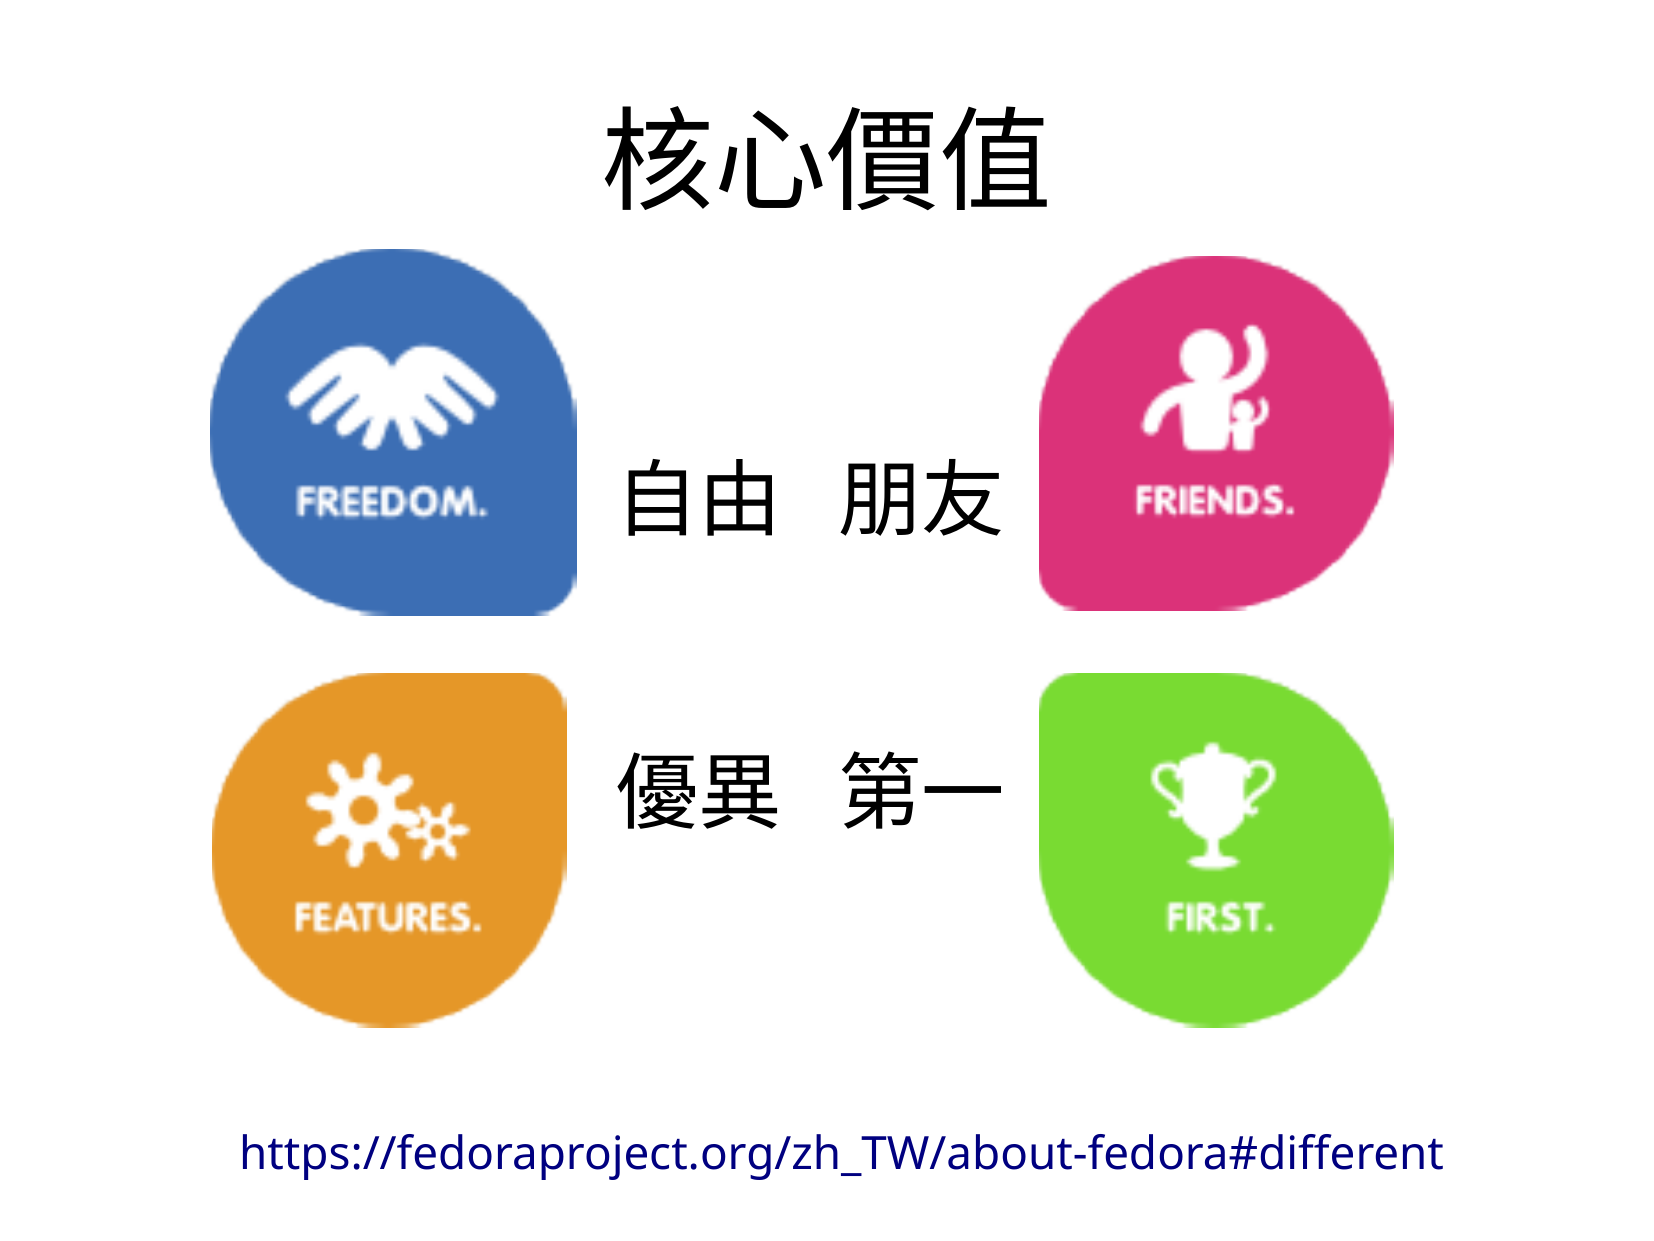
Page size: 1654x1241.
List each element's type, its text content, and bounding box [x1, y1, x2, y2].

title 核心價值 [82, 49, 1571, 257]
picture [212, 673, 567, 1028]
picture [1039, 256, 1394, 611]
text_box https://fedoraproject.org/zh_TW/about-fedora#different [224, 1113, 1408, 1182]
picture [1039, 673, 1394, 1028]
list 自由 朋友 優異 第一 [82, 290, 1538, 1010]
picture [210, 249, 577, 616]
